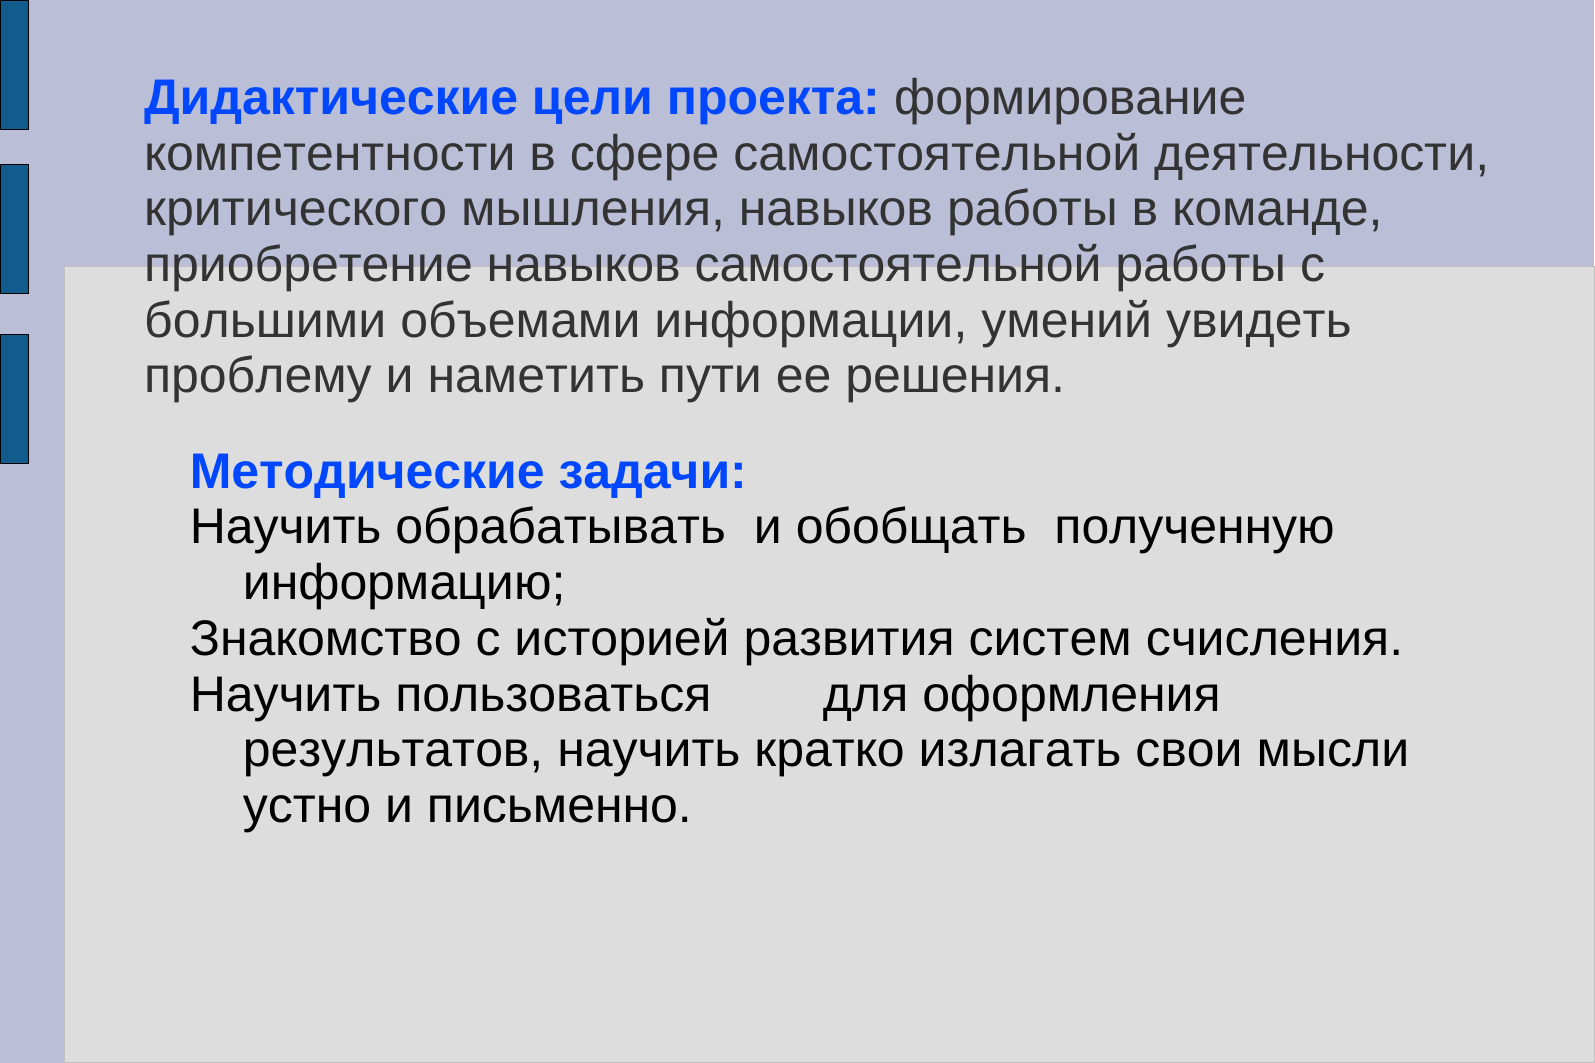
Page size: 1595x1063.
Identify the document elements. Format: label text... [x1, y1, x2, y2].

list Методические задачи: Научить обрабатывать и обобщать полученную информацию; Знакомство с историей развития систем счисления. Научить пользоваться для оформления результатов, научить кратко излагать свои мысли устно и письменно. [172, 442, 1514, 983]
title Дидактические цели проекта: формирование компетентности в сфере самостоятельной деятельности, критического мышления, навыков работы в команде, приобретение навыков самостоятельной работы с большими объемами информации, умений увидеть проблему и наметить пути ее решения. [144, 59, 1506, 414]
